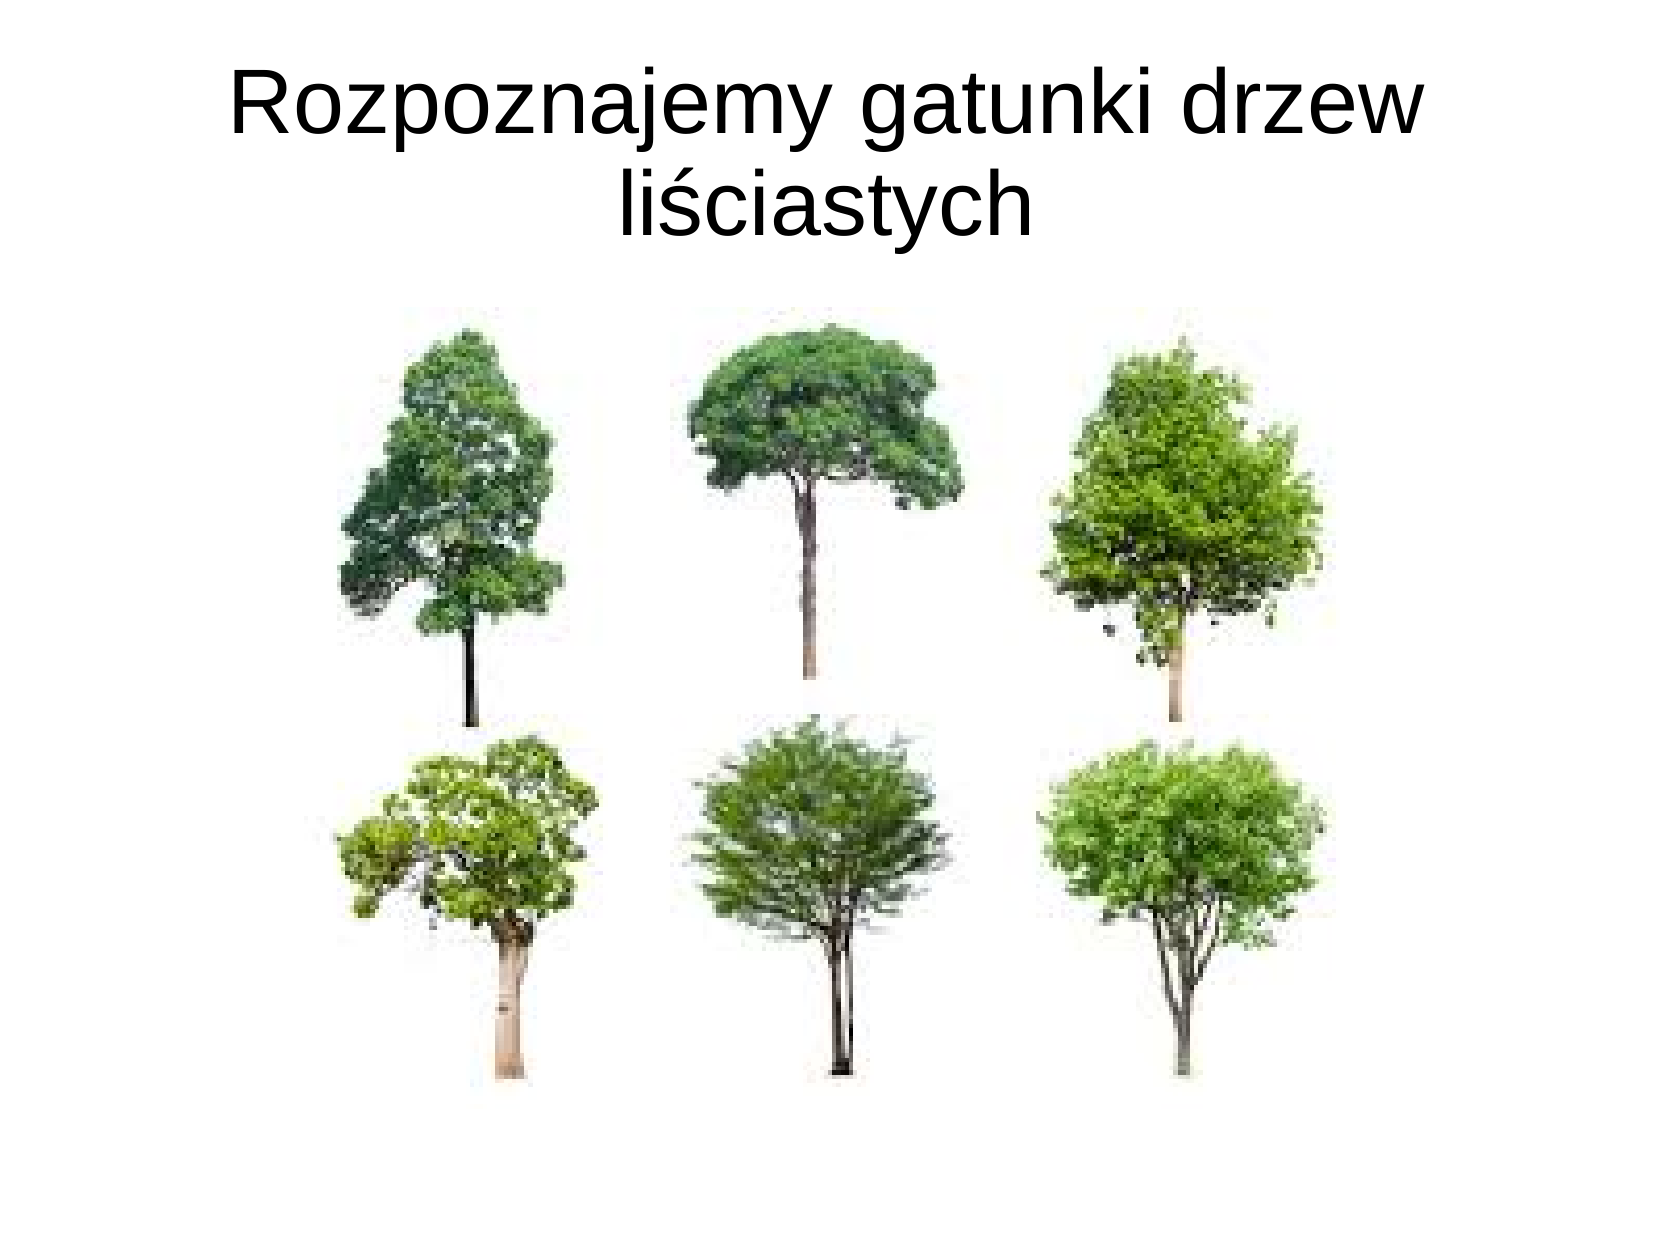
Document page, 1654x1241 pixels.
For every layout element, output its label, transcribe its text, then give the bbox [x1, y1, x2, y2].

title Rozpoznajemy gatunki drzew liściastych [82, 49, 1571, 257]
picture [271, 307, 1382, 1109]
